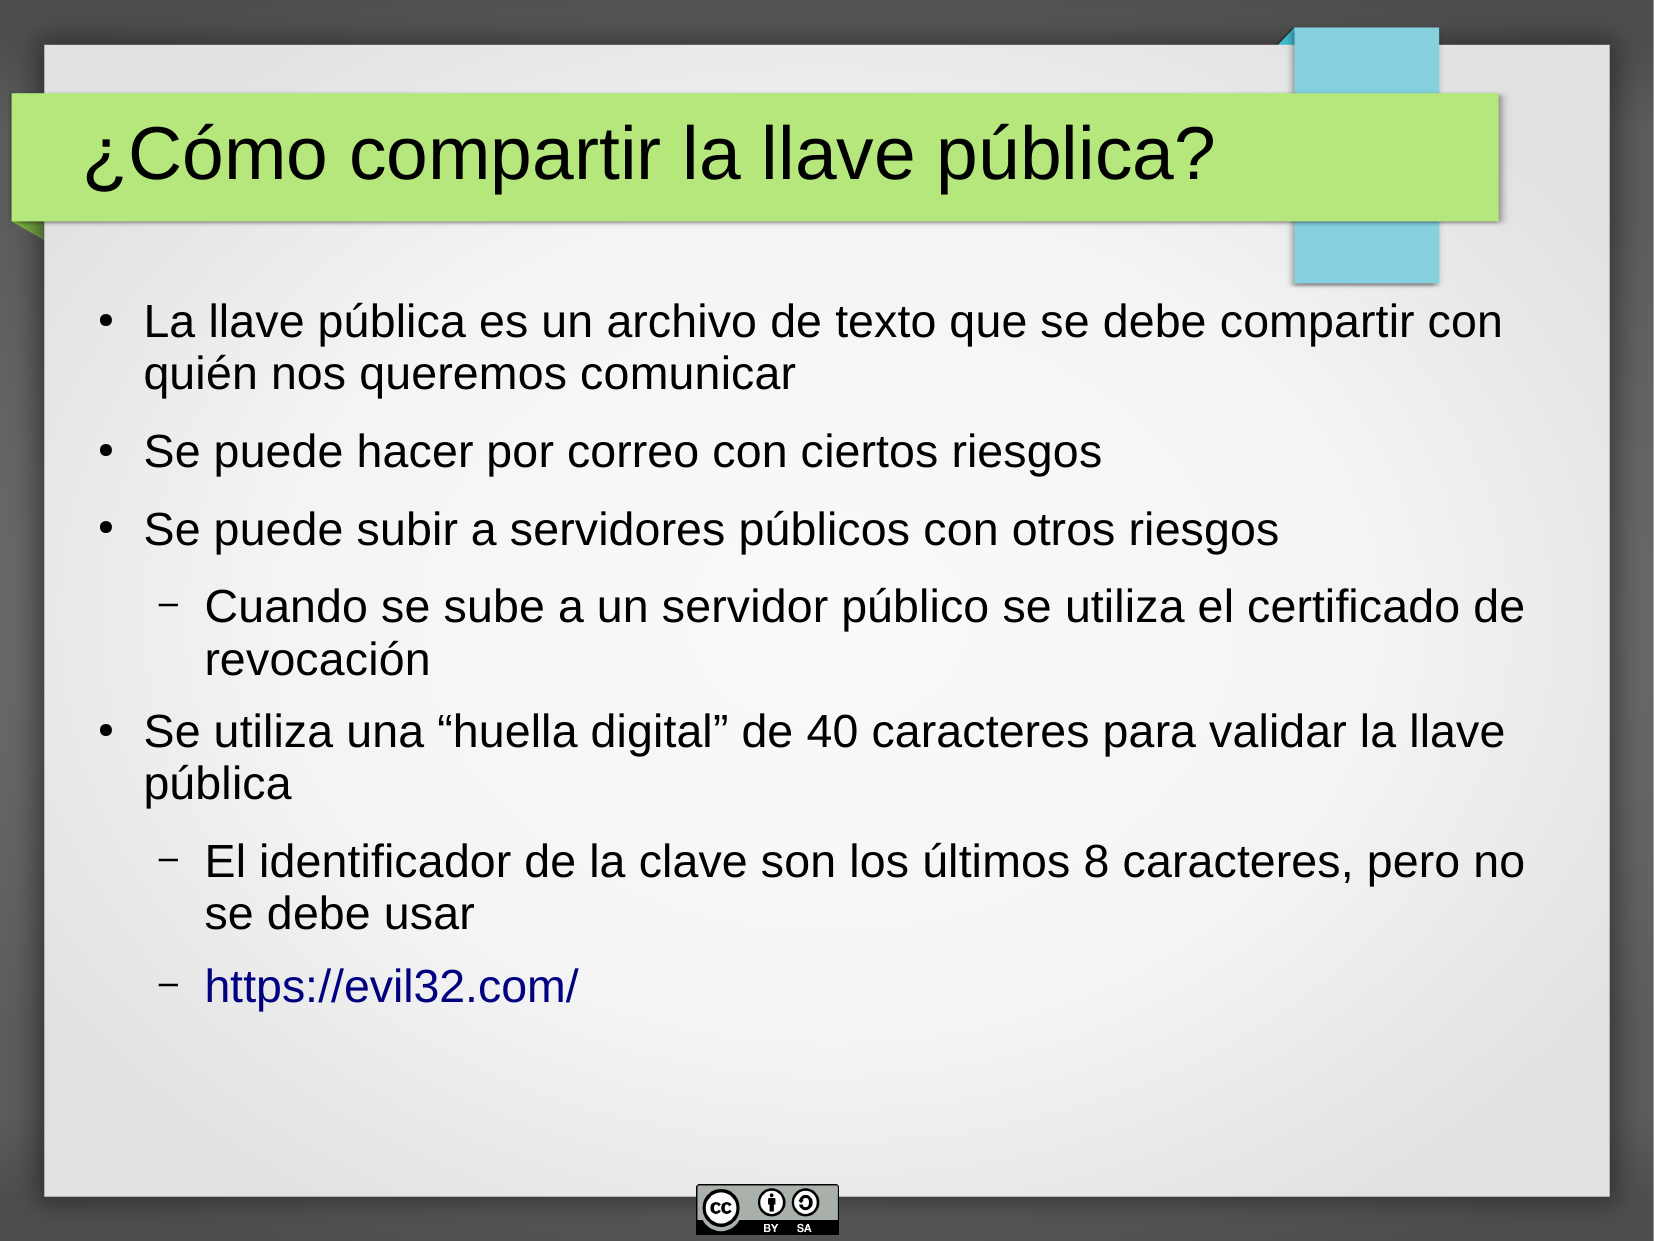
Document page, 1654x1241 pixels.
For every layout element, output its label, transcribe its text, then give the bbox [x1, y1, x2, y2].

title ¿Cómo compartir la llave pública? [82, 94, 1264, 213]
list La llave pública es un archivo de texto que se debe compartir con quién nos queremos comunicar Se puede hacer por correo con ciertos riesgos Se puede subir a servidores públicos con otros riesgos Cuando se sube a un servidor público se utiliza el certificado de revocación Se utiliza una “huella digital” de 40 caracteres para validar la llave pública El identificador de la clave son los últimos 8 caracteres, pero no se debe usar https://evil32.com/ [82, 295, 1571, 1015]
picture [0, 0, 1654, 1241]
